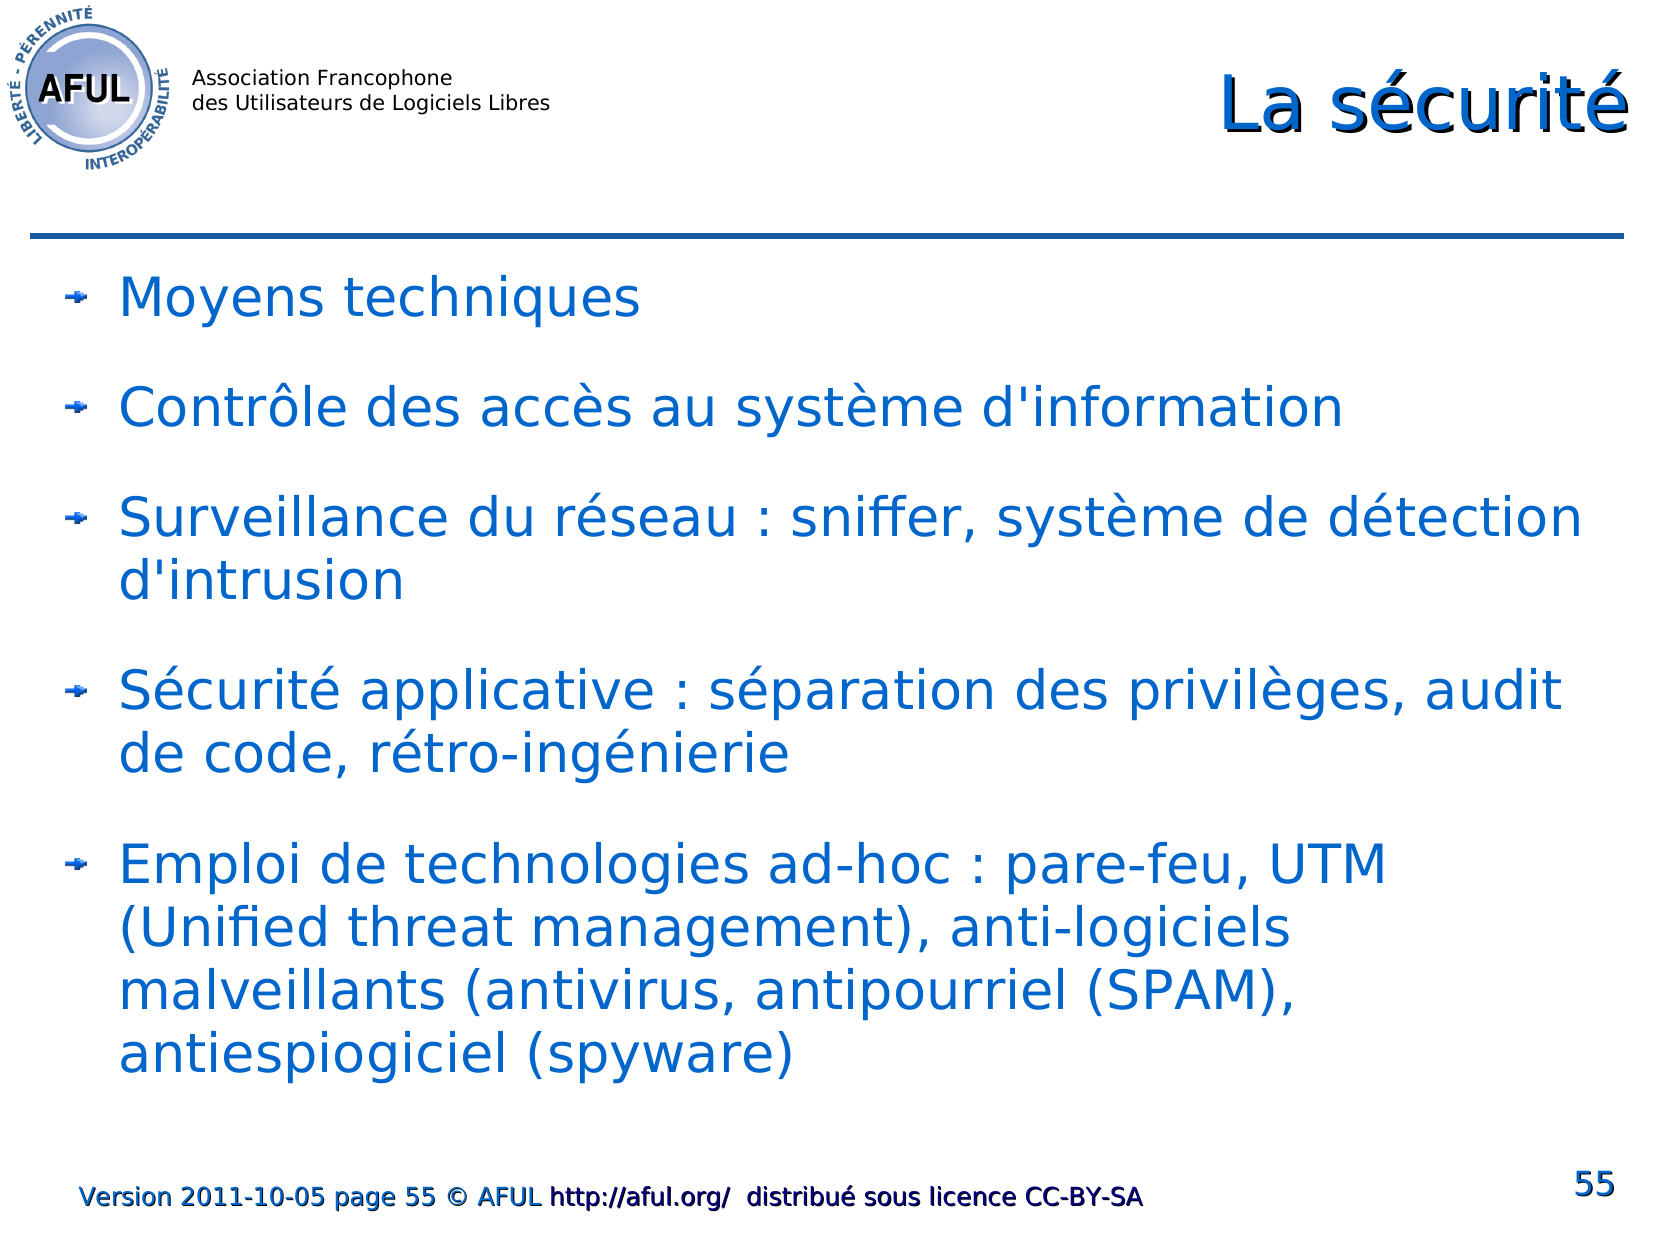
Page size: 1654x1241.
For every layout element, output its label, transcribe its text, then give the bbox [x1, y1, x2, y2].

picture [0, 0, 178, 178]
title La sécurité [507, 0, 1630, 207]
list Moyens techniques Contrôle des accès au système d'information Surveillance du réseau : sniffer, système de détection d'intrusion Sécurité applicative : séparation des privilèges, audit de code, rétro-ingénierie Emploi de technologies ad-hoc : pare-feu, UTM (Unified threat management), anti-logiciels malveillants (antivirus, antipourriel (SPAM), antiespiogiciel (spyware) [47, 265, 1595, 1211]
